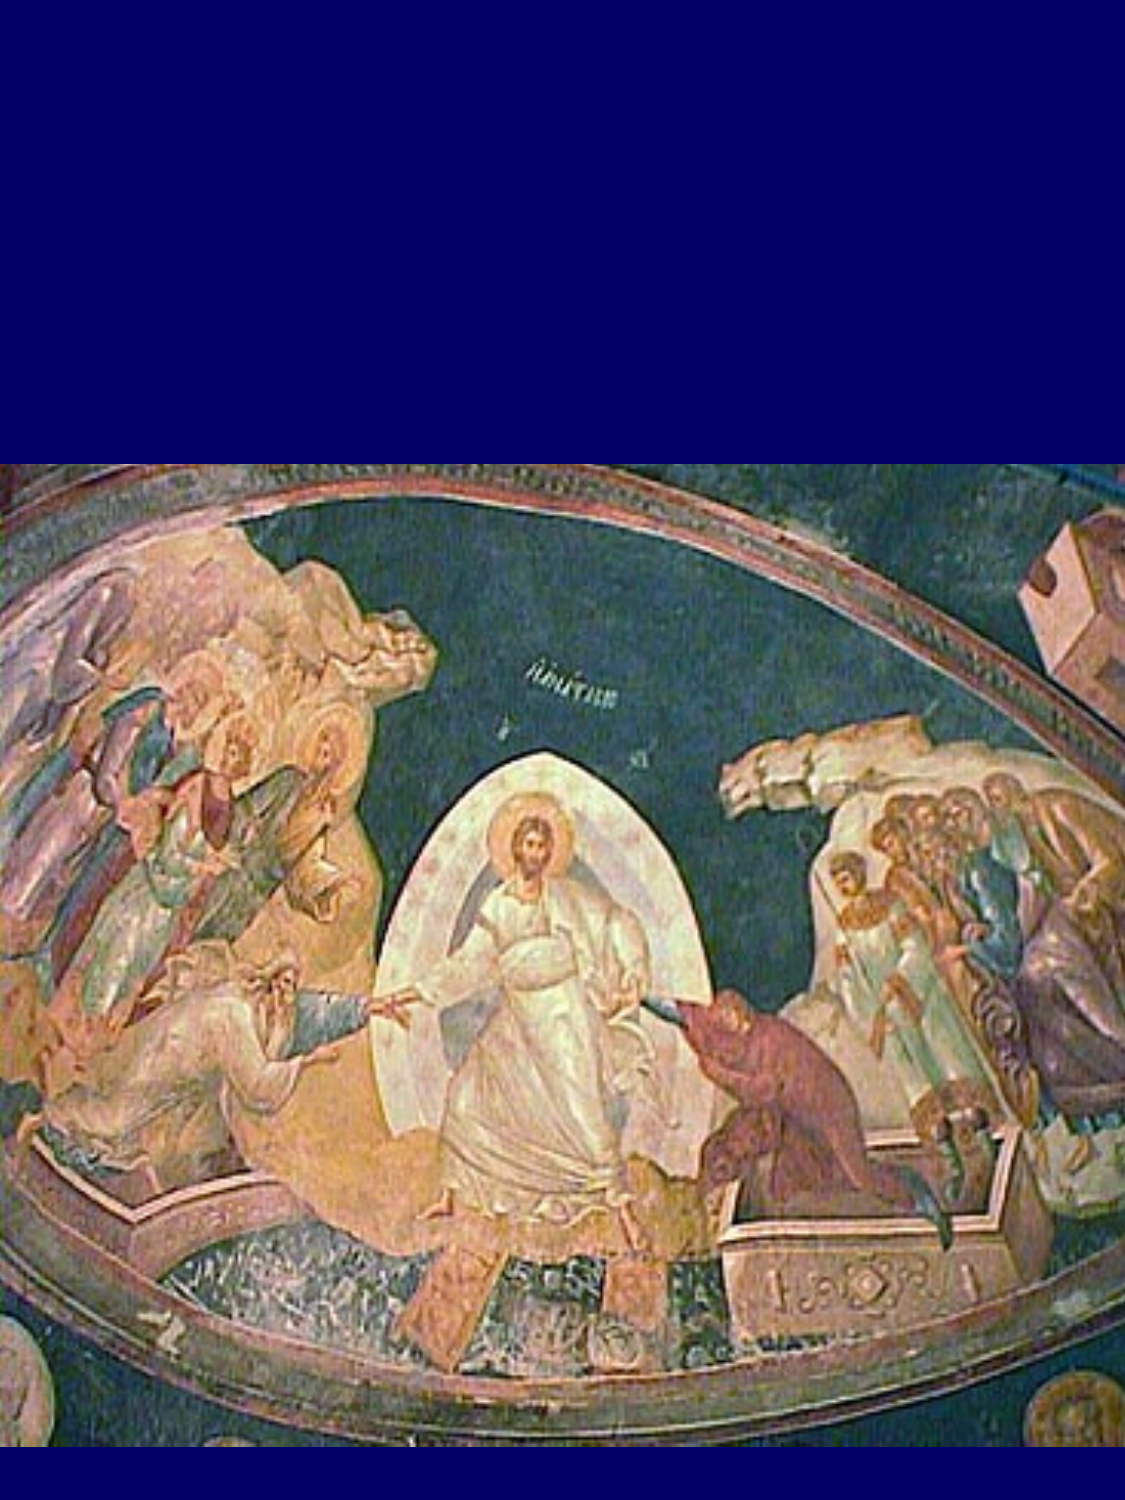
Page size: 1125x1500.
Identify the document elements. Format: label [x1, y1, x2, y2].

picture [0, 464, 1125, 1447]
